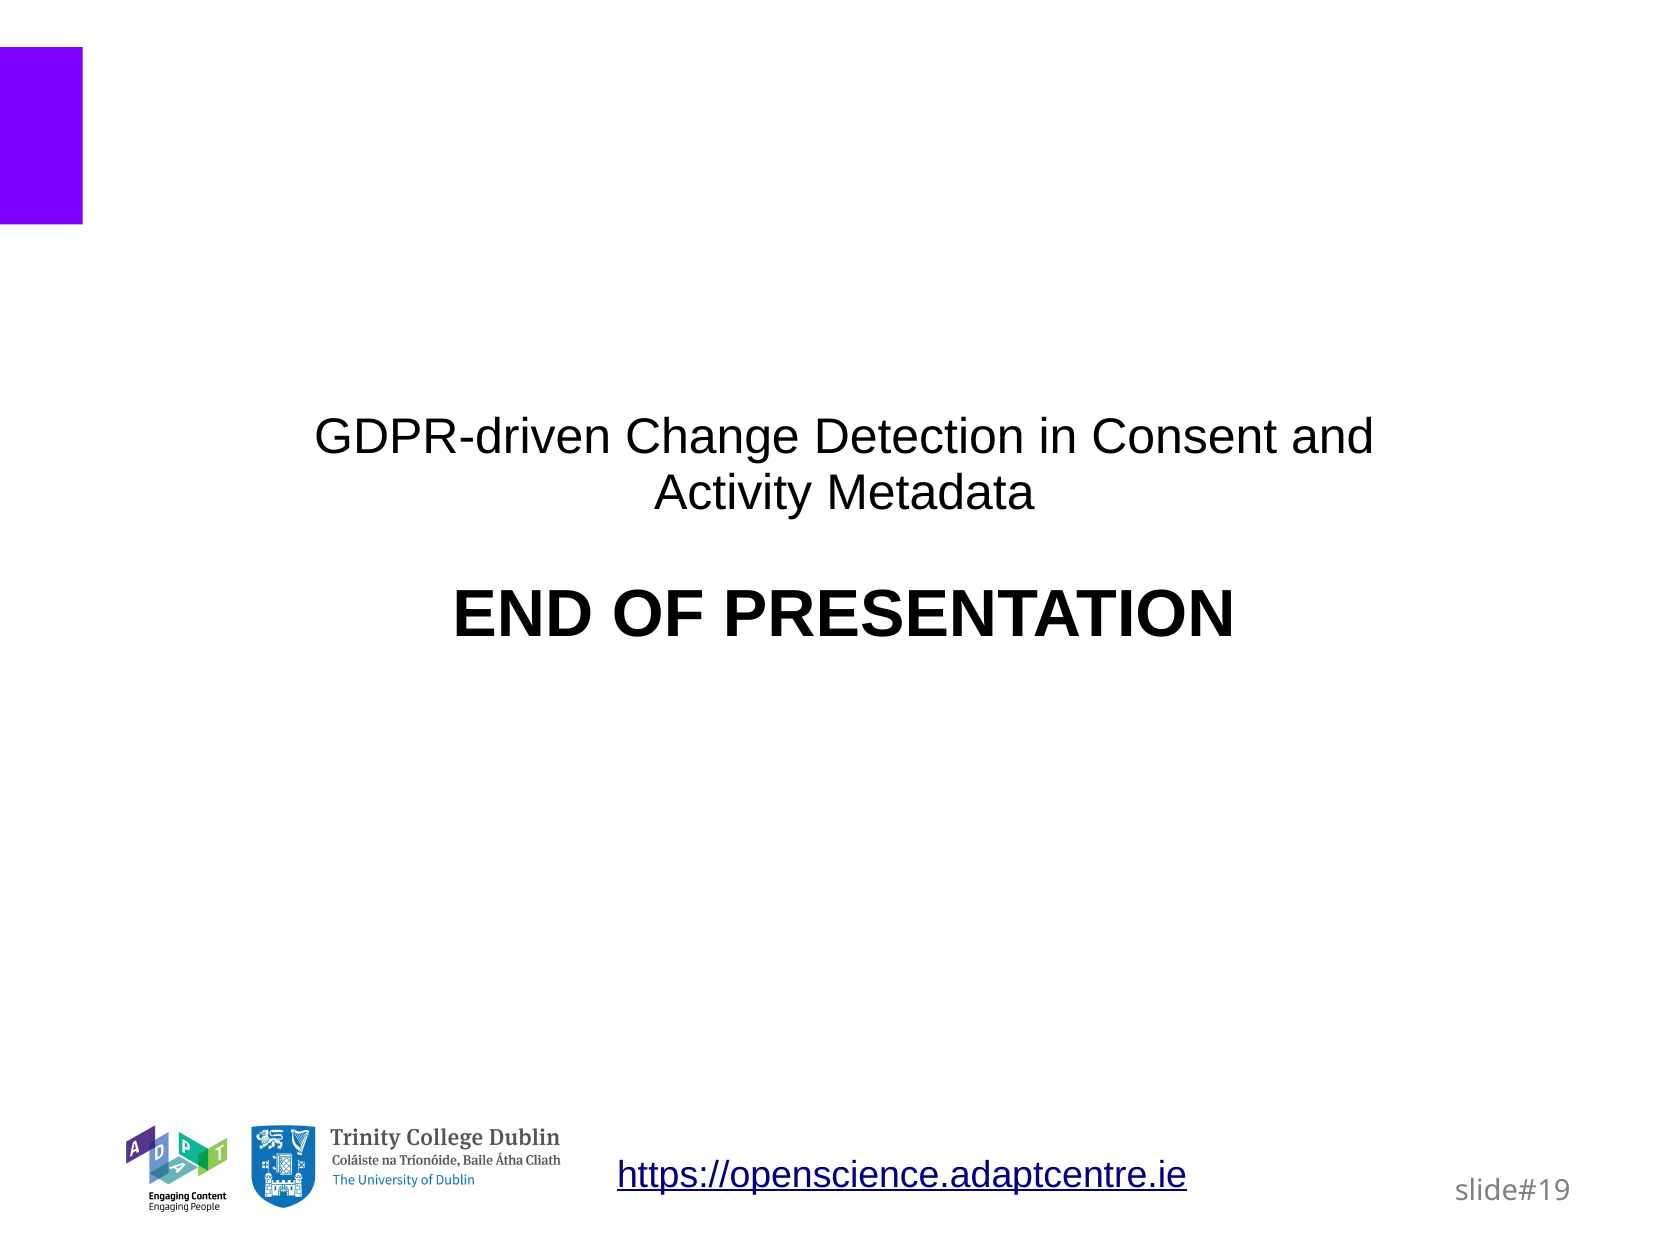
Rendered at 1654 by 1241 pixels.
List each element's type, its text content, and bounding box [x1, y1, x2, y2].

picture [248, 1122, 564, 1211]
subtitle GDPR-driven Change Detection in Consent and Activity Metadata END OF PRESENTATION [118, 49, 1571, 1010]
picture [106, 1098, 247, 1239]
